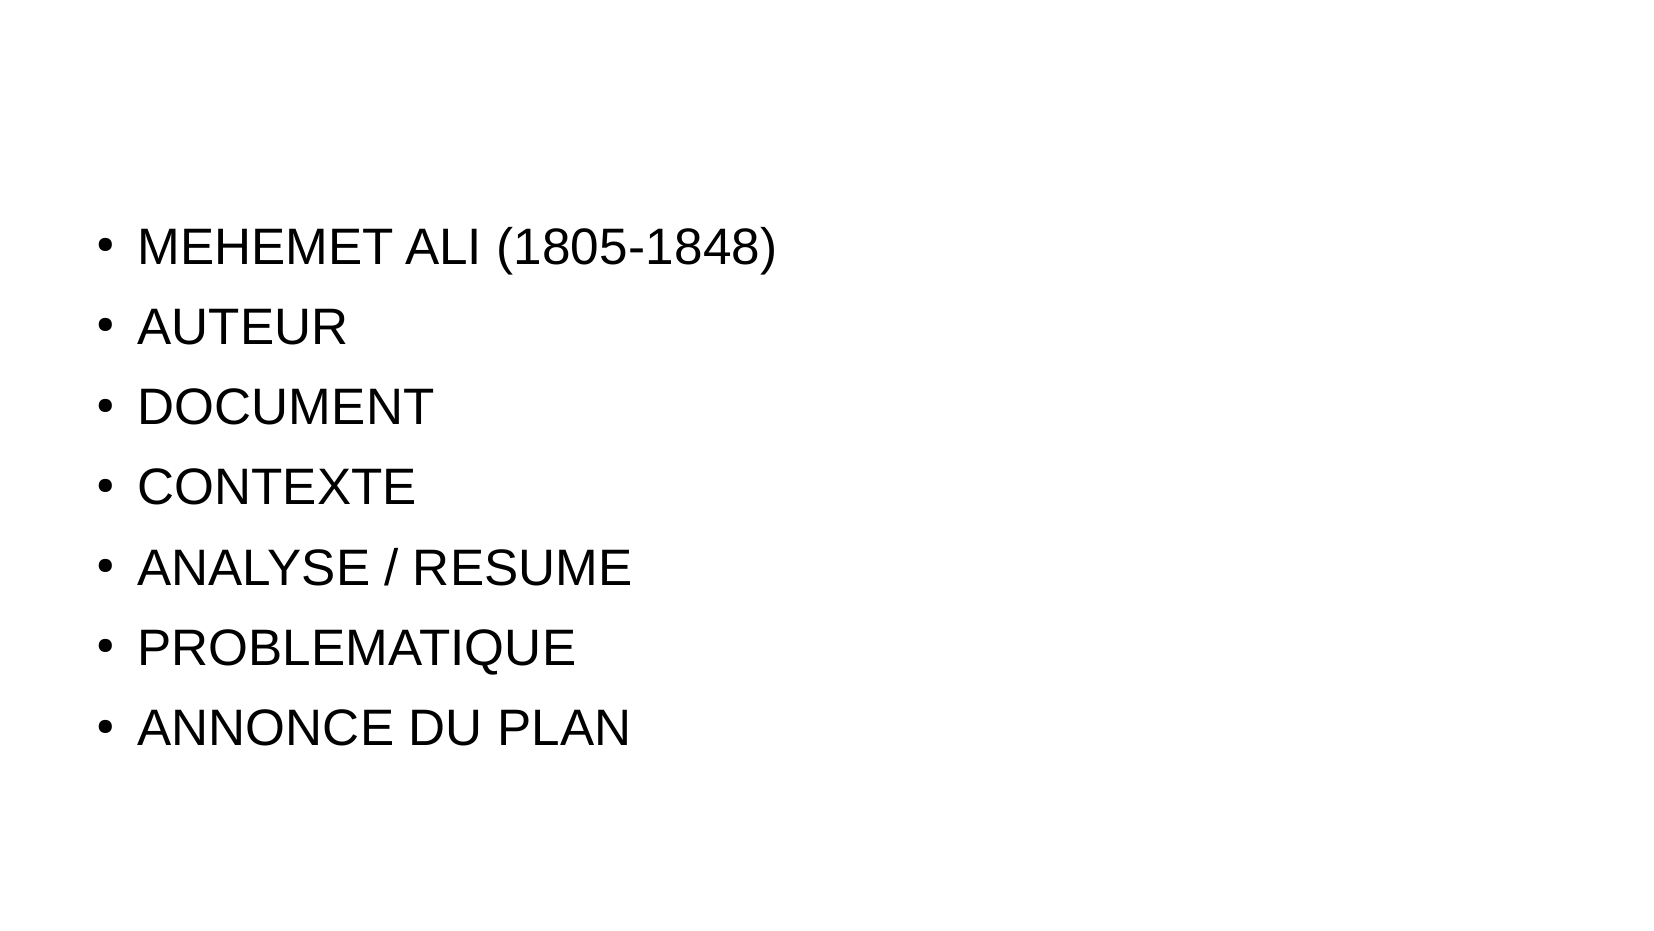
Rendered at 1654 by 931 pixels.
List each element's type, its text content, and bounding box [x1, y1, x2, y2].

list MEHEMET ALI (1805-1848) AUTEUR DOCUMENT CONTEXTE ANALYSE / RESUME PROBLEMATIQUE ANNONCE DU PLAN [82, 217, 1571, 758]
